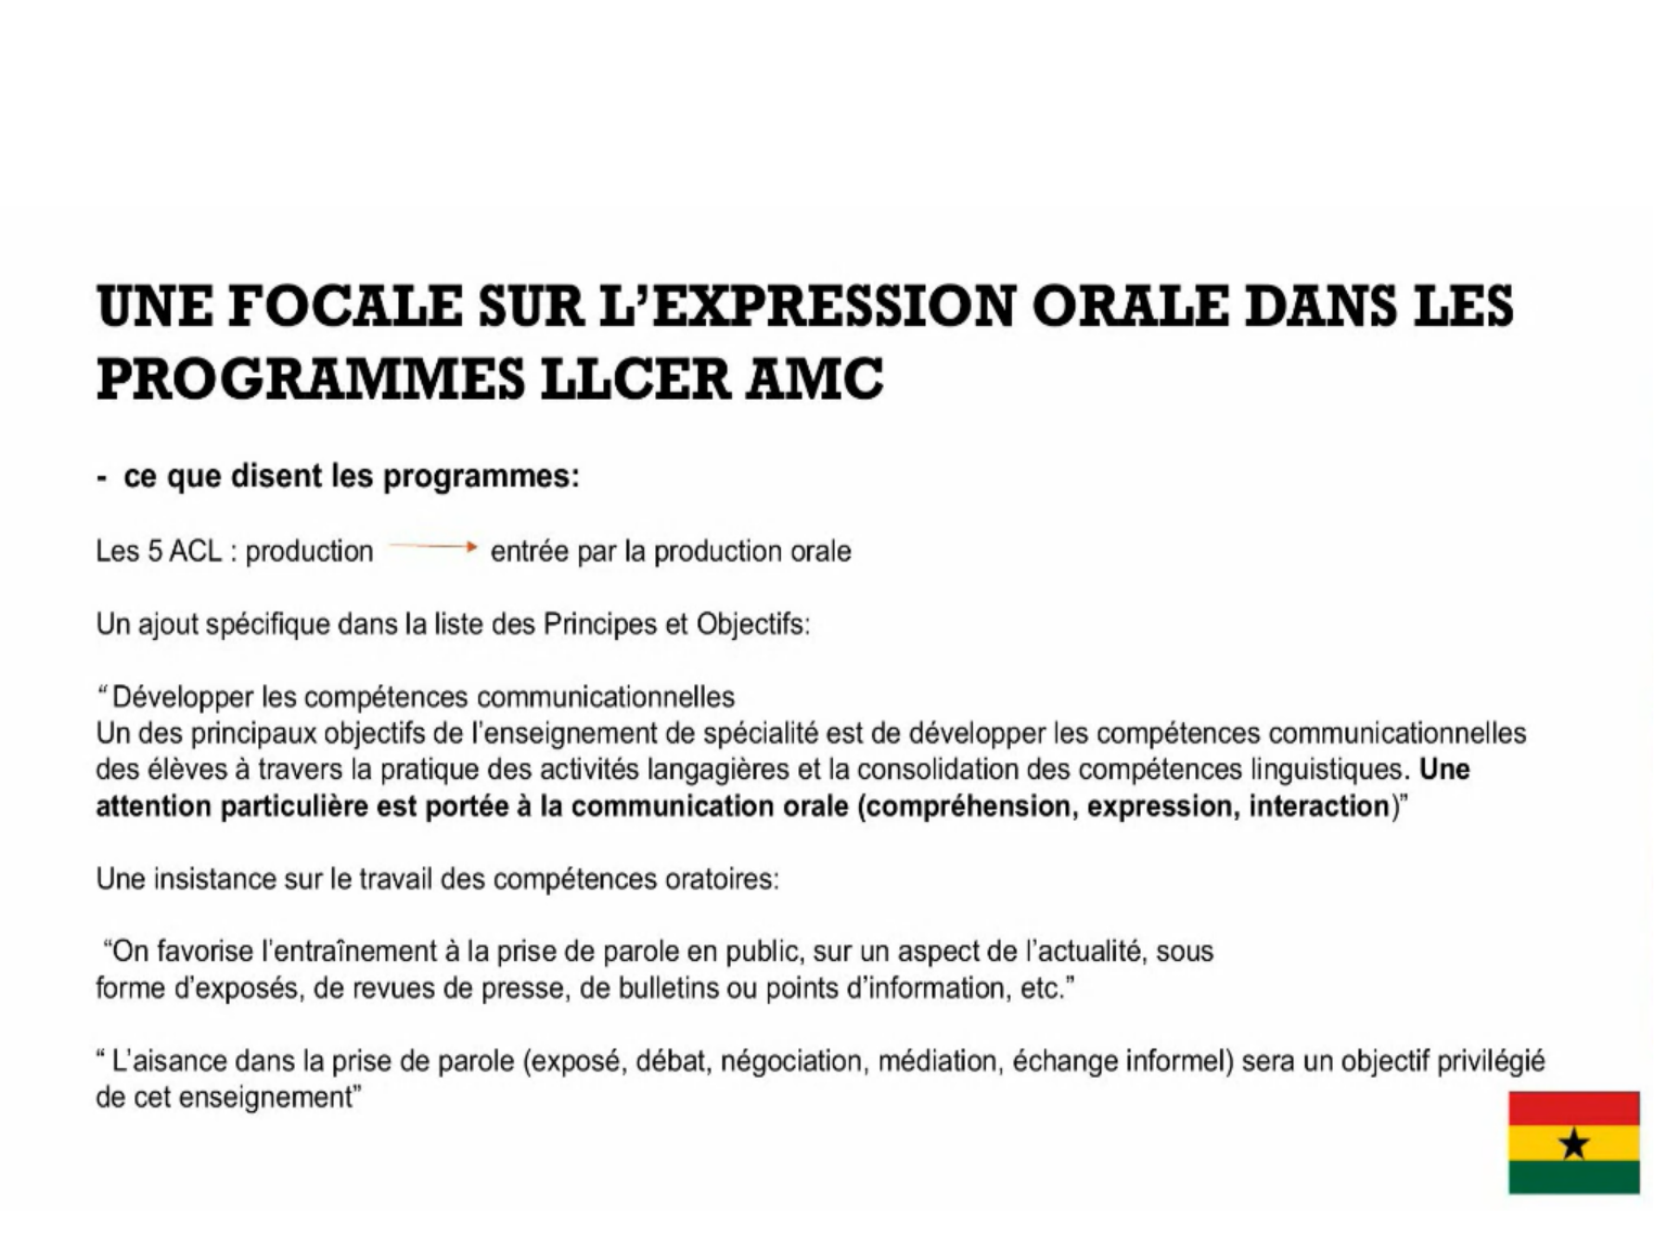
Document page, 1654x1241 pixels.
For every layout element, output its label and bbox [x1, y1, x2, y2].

picture [0, 206, 1654, 1211]
